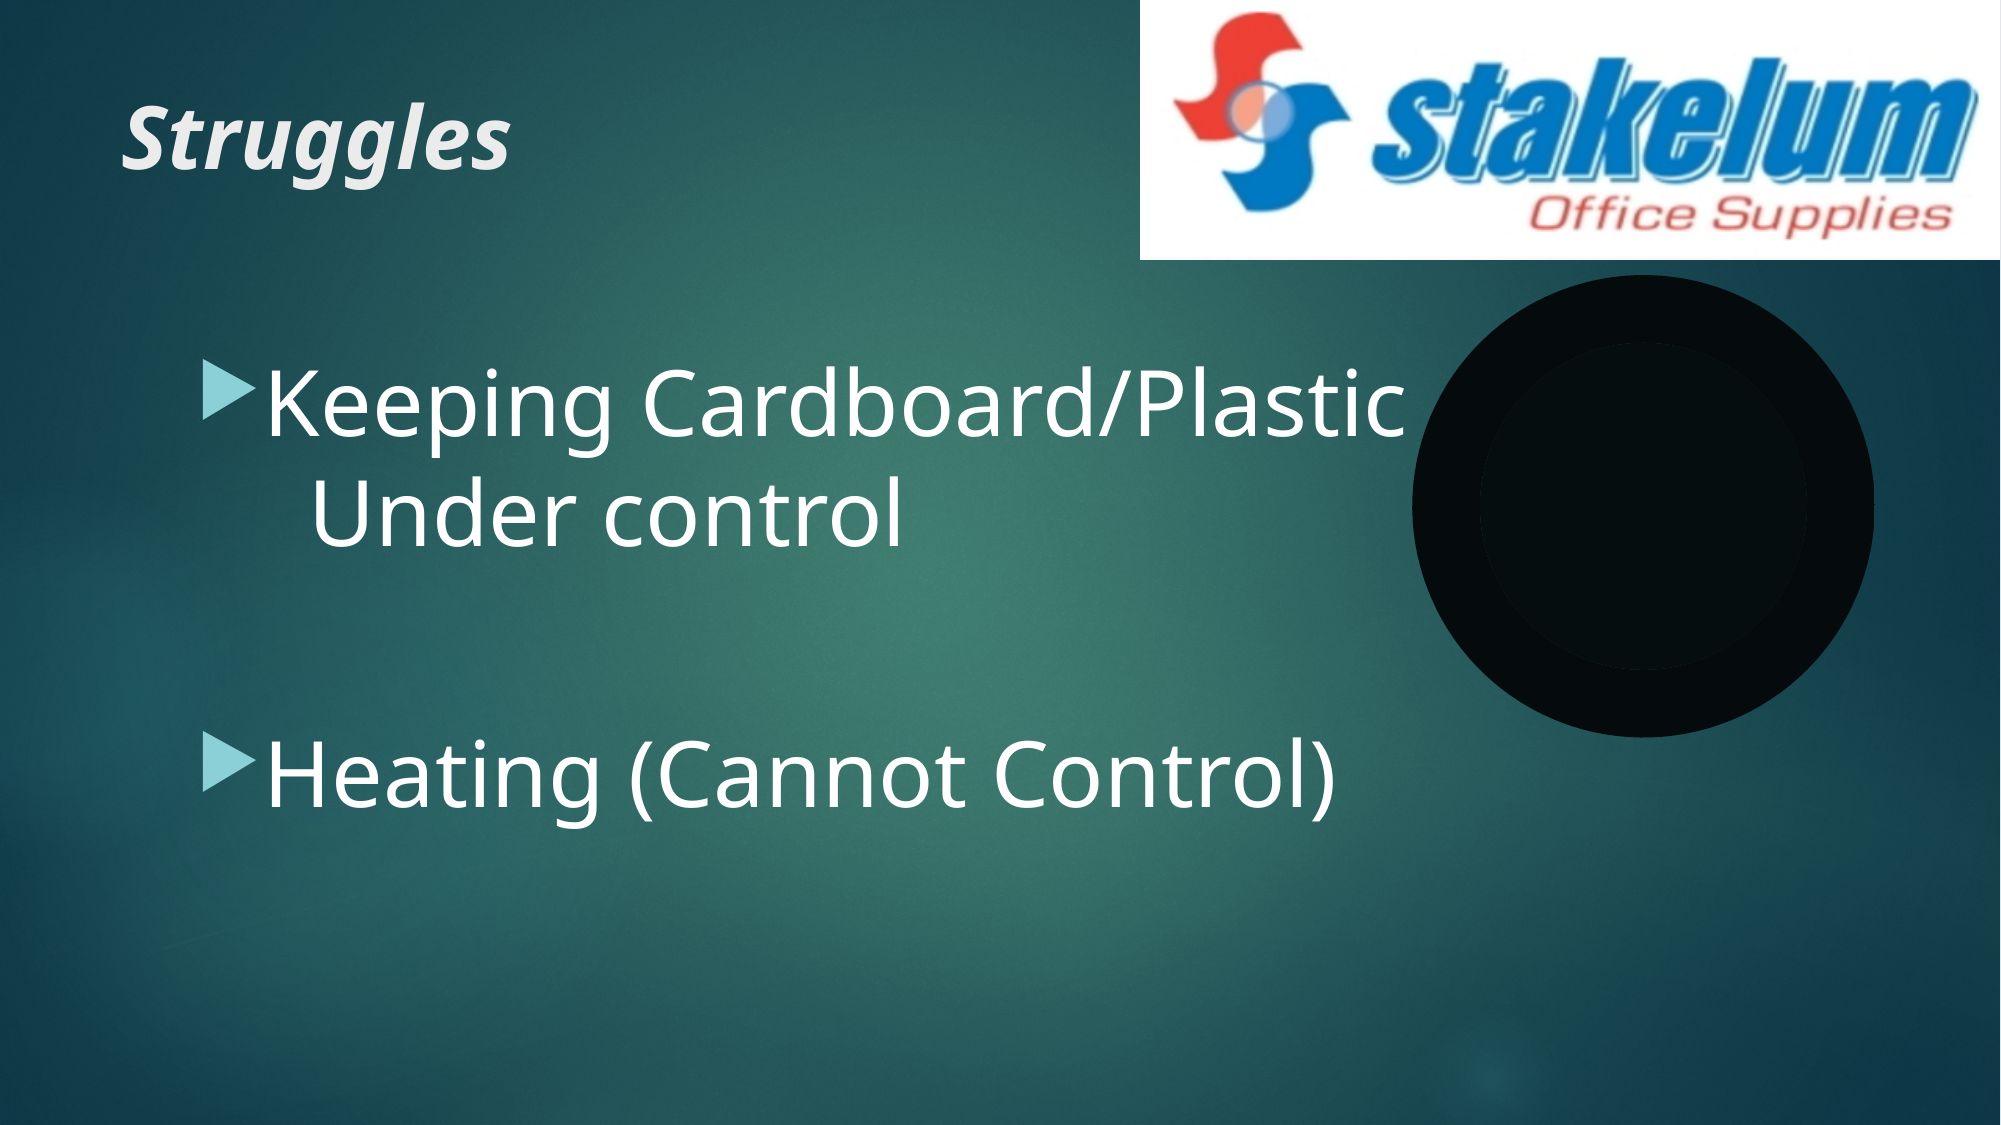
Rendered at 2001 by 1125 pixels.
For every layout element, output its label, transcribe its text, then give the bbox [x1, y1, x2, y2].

picture [1140, 0, 2000, 260]
title Struggles [106, 74, 1649, 305]
list Keeping Cardboard/Plastic Under control Heating (Cannot Control) [181, 336, 1649, 1026]
